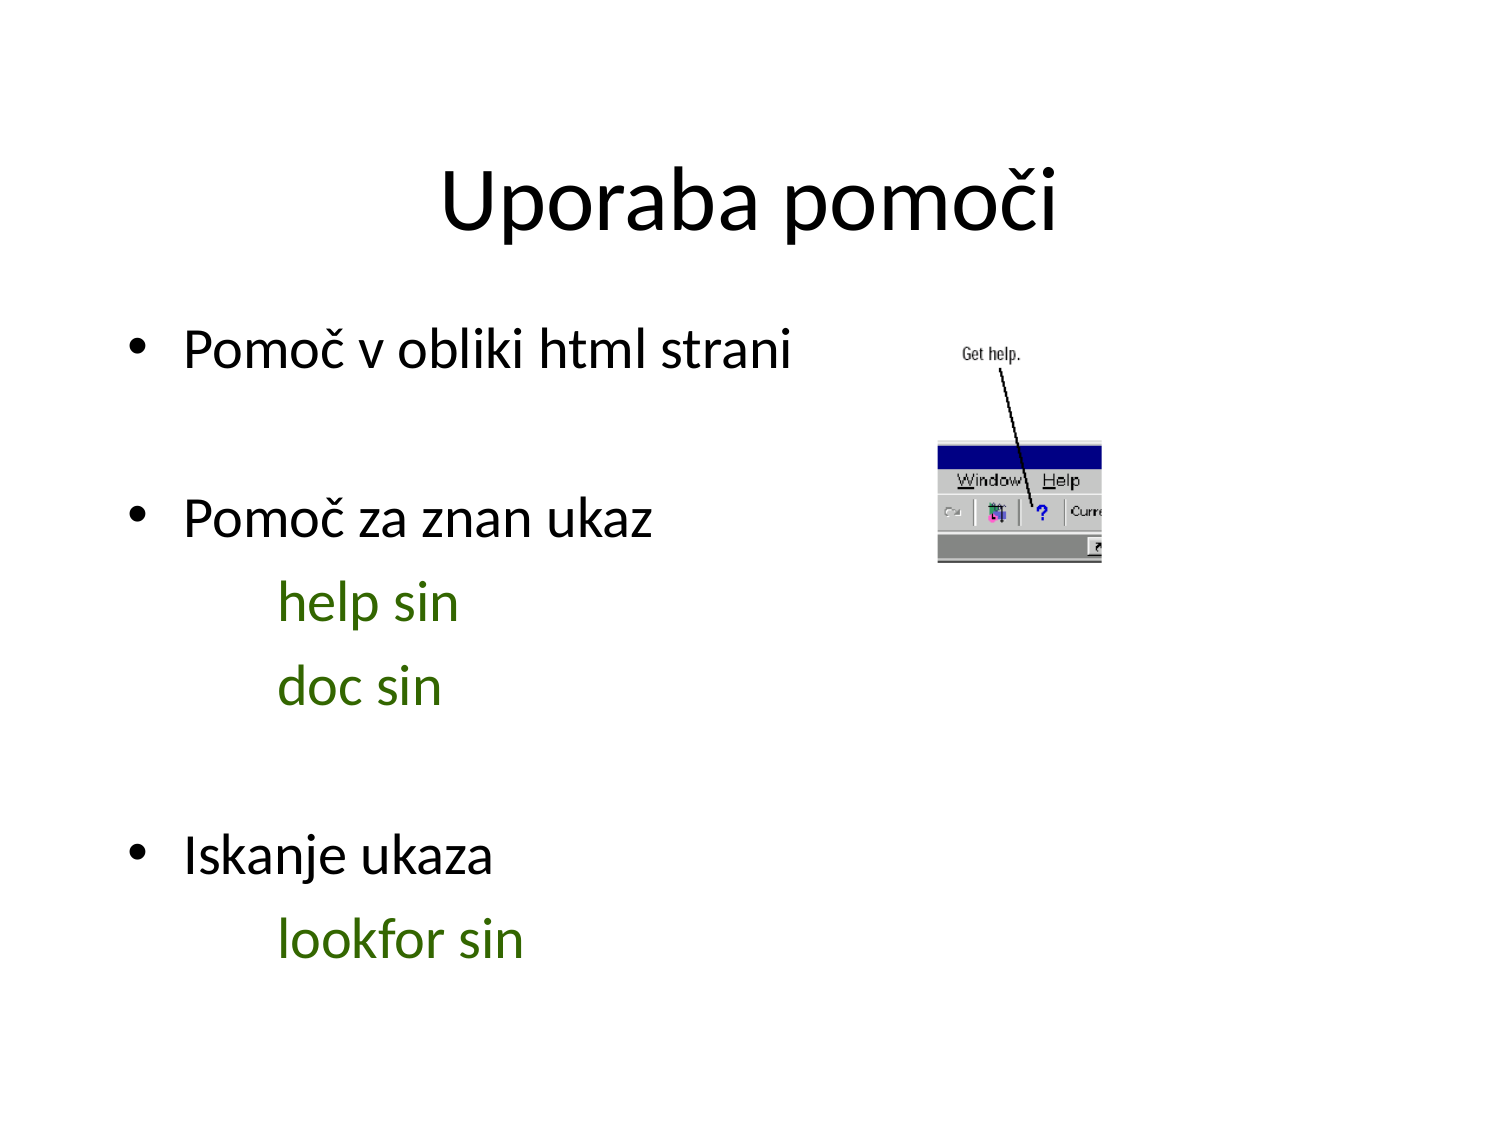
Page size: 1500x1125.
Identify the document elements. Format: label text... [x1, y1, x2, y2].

picture [937, 339, 1102, 563]
title Uporaba pomoči [112, 99, 1388, 288]
list Pomoč v obliki html strani Pomoč za znan ukaz help sin doc sin Iskanje ukaza lookfor sin [112, 302, 1329, 1125]
